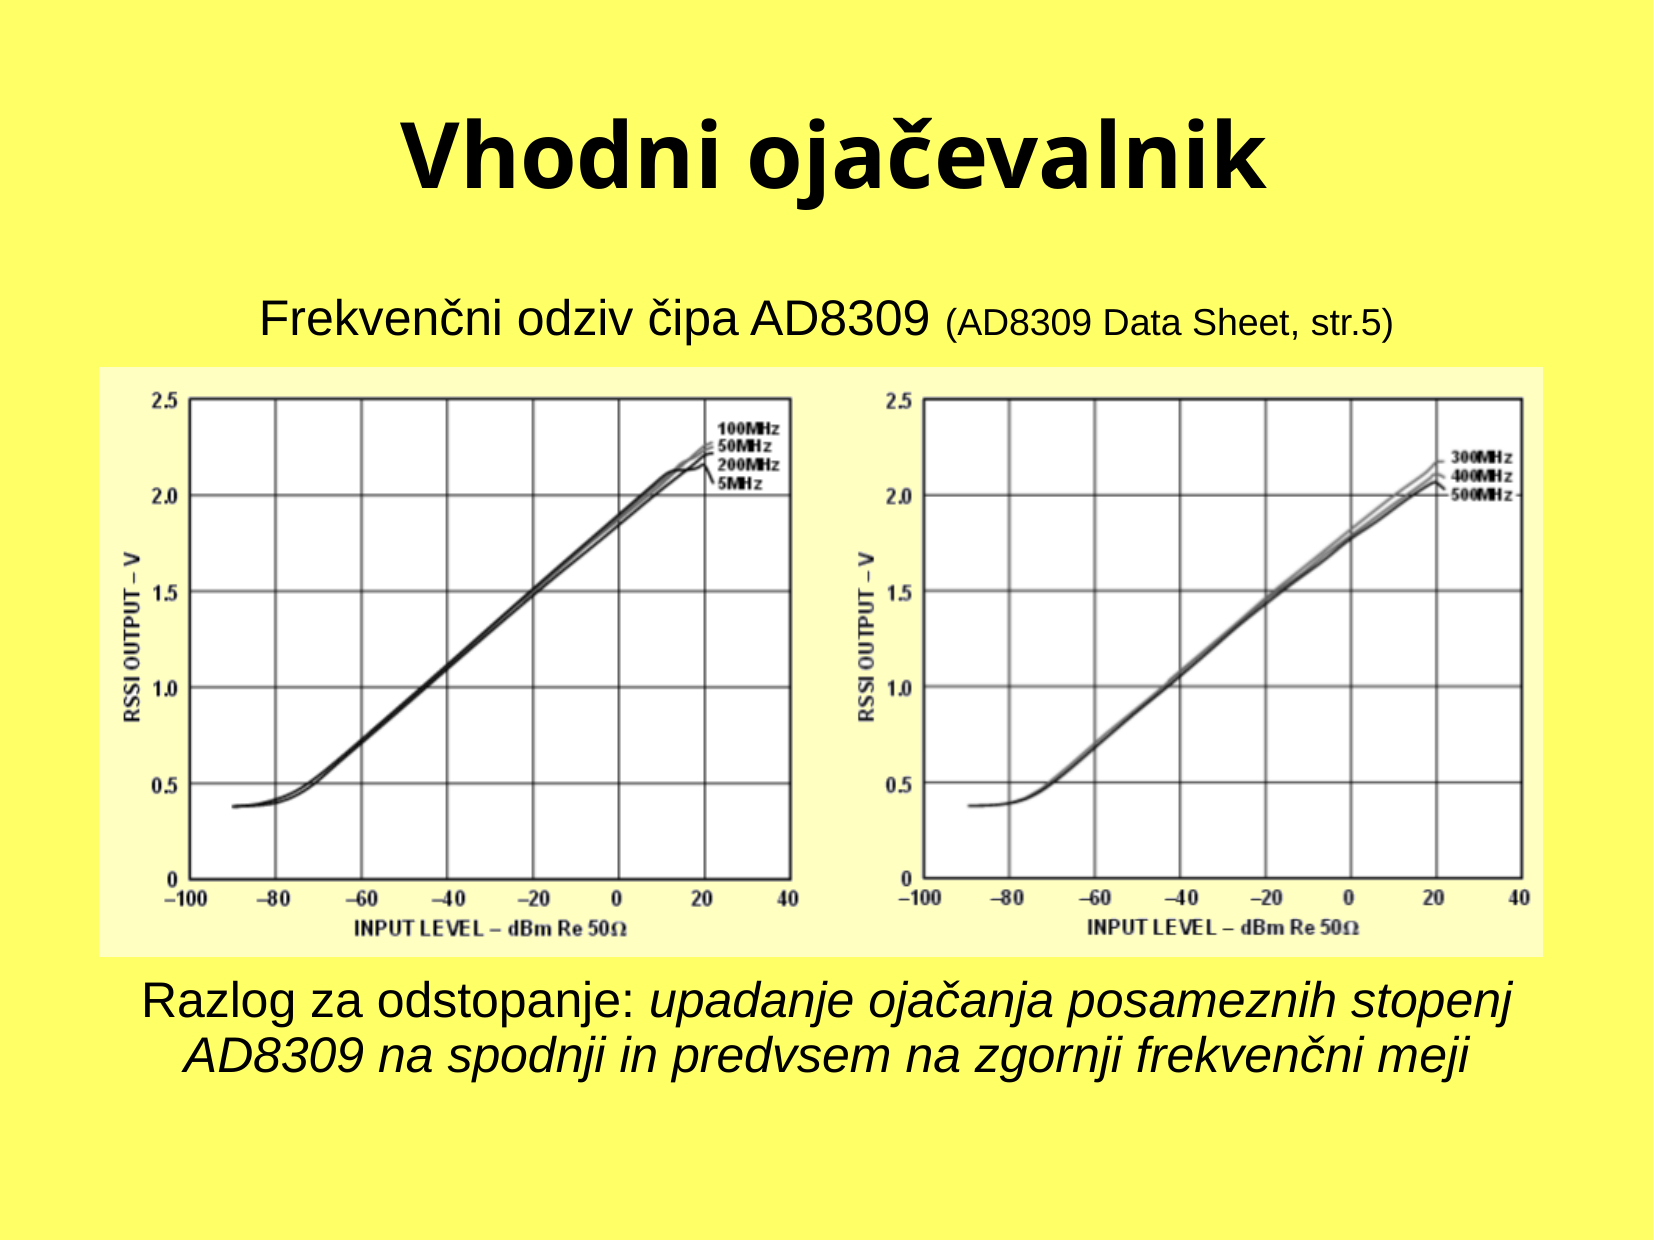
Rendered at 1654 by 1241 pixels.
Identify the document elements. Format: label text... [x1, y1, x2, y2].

list Frekvenčni odziv čipa AD8309 (AD8309 Data Sheet, str.5) Razlog za odstopanje: upadanje ojačanja posameznih stopenj AD8309 na spodnji in predvsem na zgornji frekvenčni meji [82, 290, 1571, 1109]
picture [99, 367, 1543, 957]
title Vhodni ojačevalnik [82, 49, 1571, 257]
